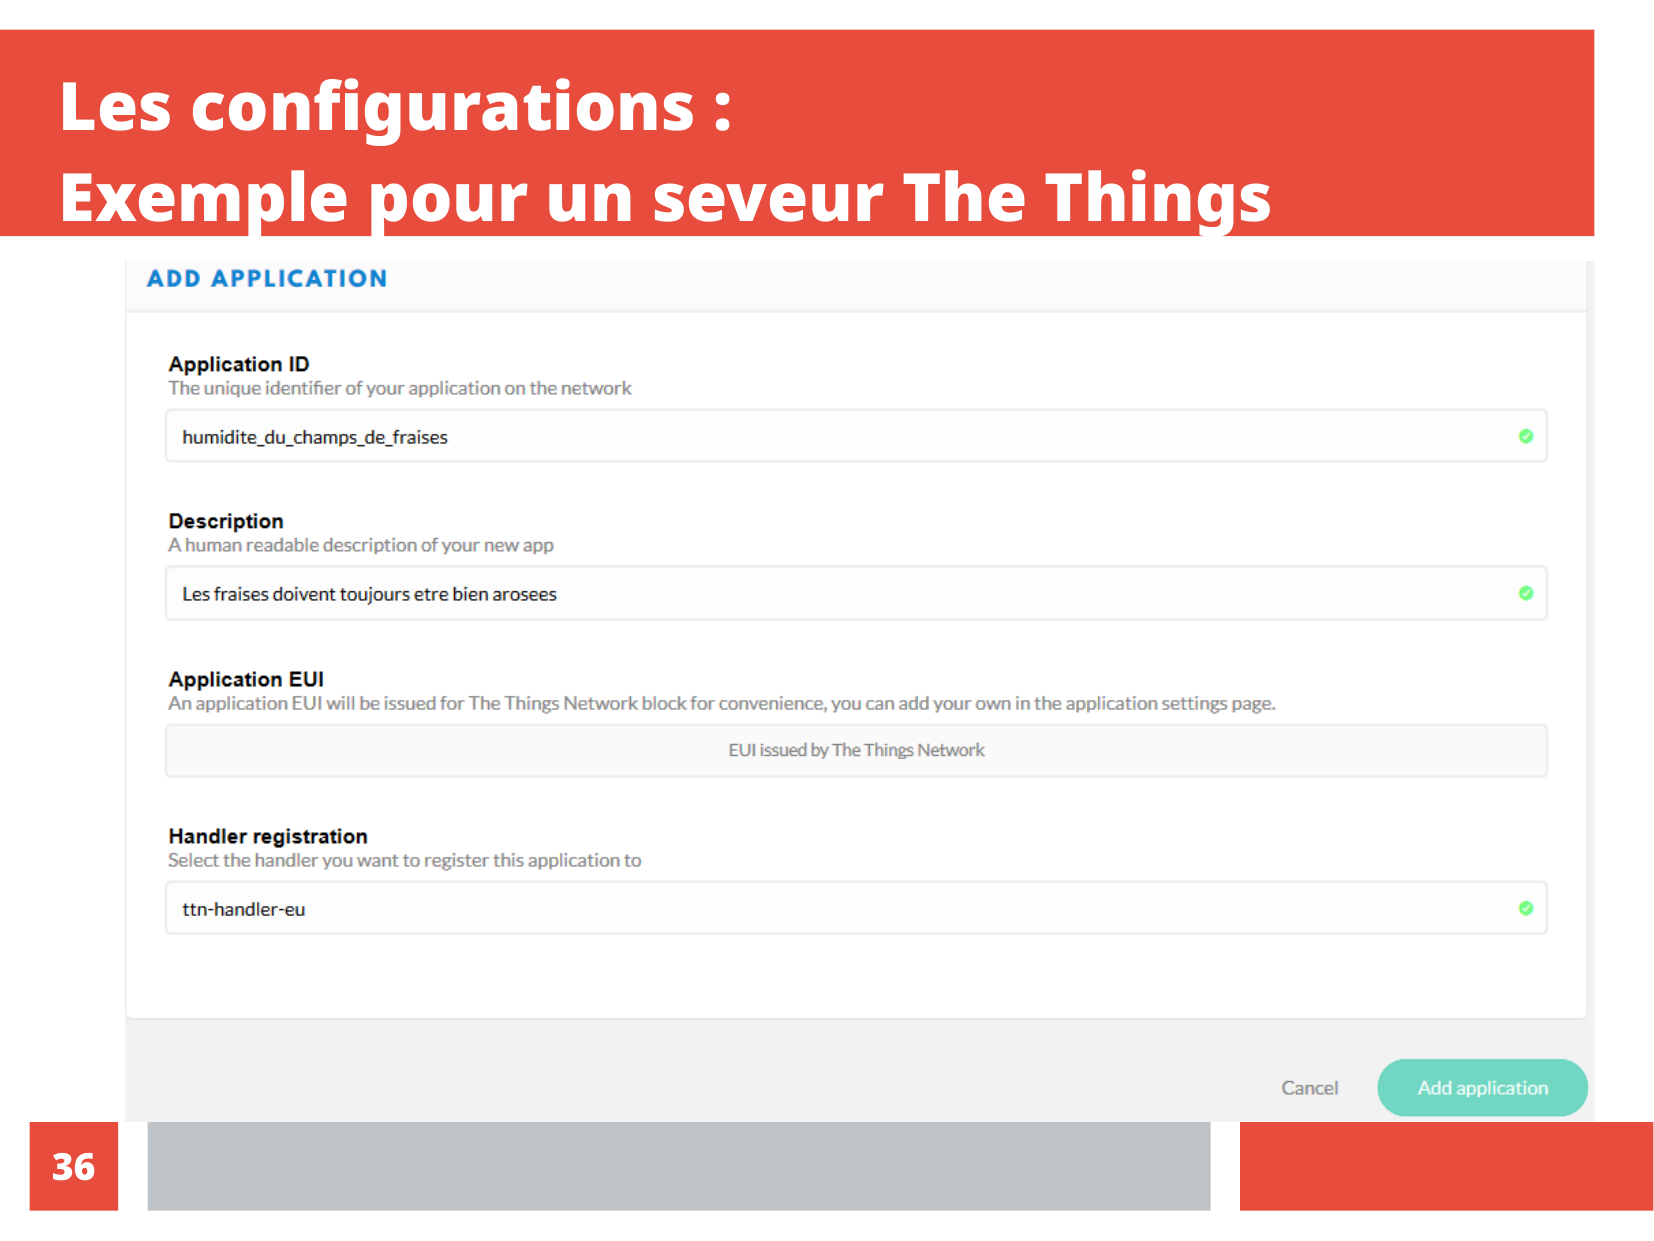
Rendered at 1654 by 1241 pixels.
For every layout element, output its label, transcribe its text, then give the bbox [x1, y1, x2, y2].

picture [125, 261, 1595, 1123]
title Les configurations : Exemple pour un seveur The Things Network (TTN) [59, 59, 1595, 207]
